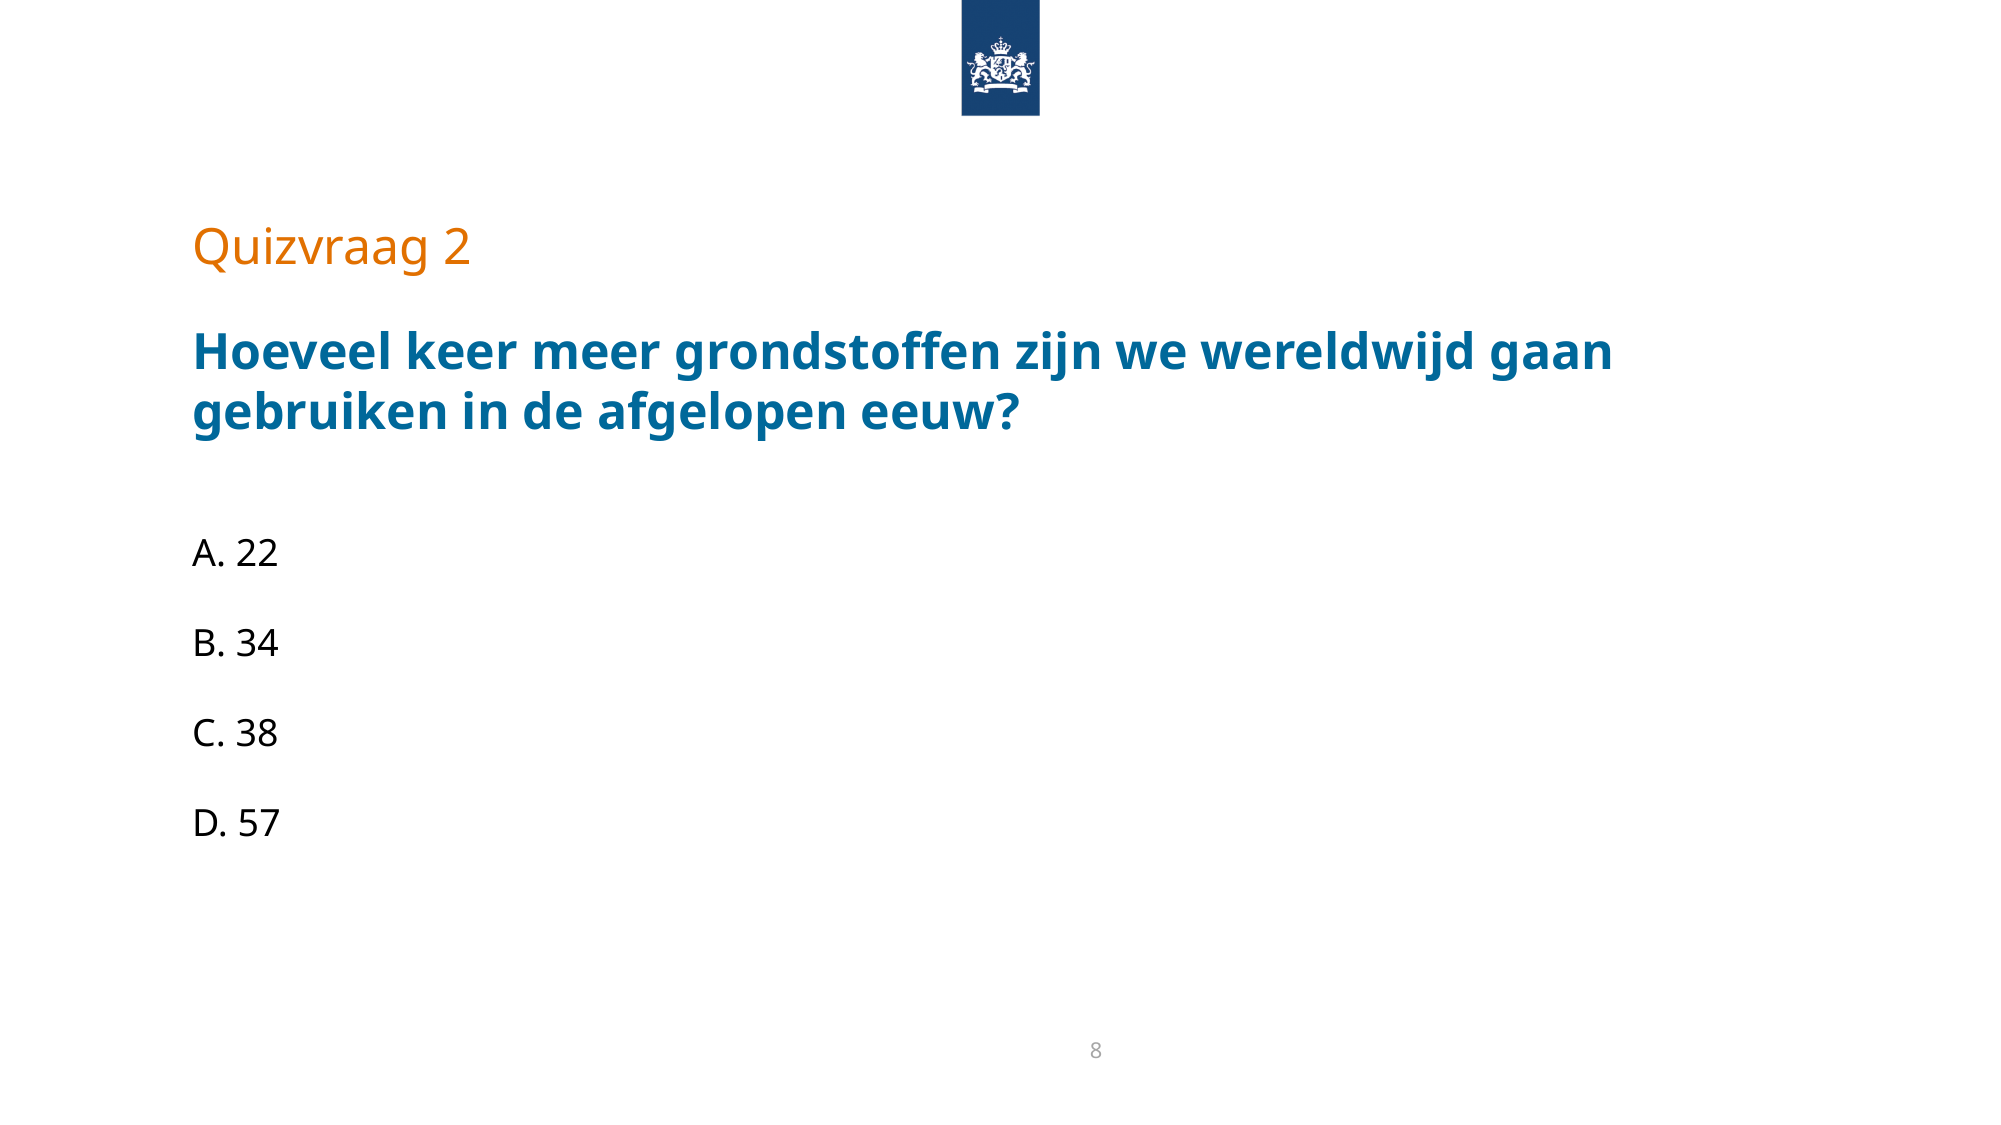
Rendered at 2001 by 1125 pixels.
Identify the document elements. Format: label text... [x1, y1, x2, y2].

text_box 8 [1074, 1020, 1897, 1074]
text_box Quizvraag 2 Hoeveel keer meer grondstoffen zijn we wereldwijd gaan gebruiken in de afgelopen eeuw? A. 22 B. 34 C. 38 D. 57 [177, 206, 1772, 859]
